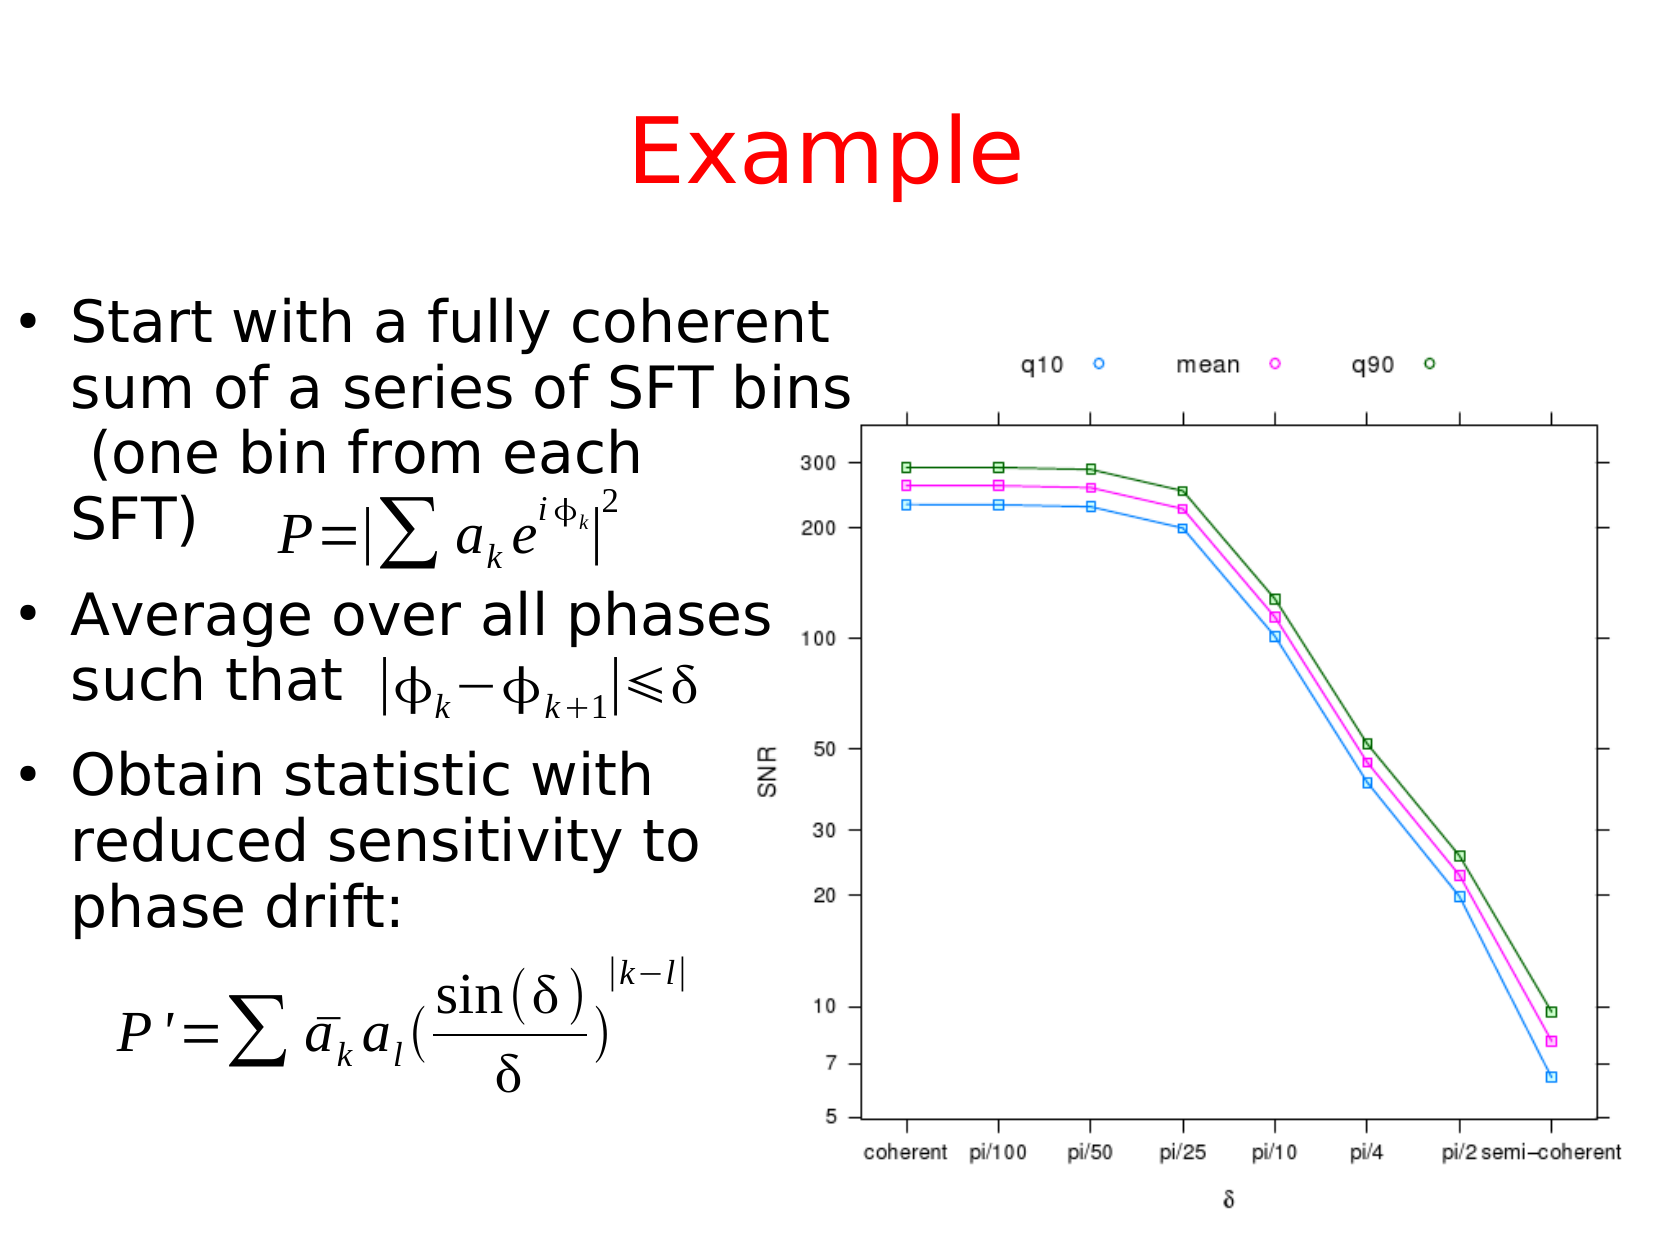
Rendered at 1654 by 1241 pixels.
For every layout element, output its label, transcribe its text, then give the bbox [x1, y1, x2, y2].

picture [743, 350, 1654, 1218]
chart [367, 649, 708, 729]
chart [269, 479, 626, 578]
title Example [82, 49, 1571, 257]
list Start with a fully coherent sum of a series of SFT bins (one bin from each SFT) Average over all phases such that Obtain statistic with reduced sensitivity to phase drift: [0, 290, 871, 1094]
chart [108, 952, 695, 1109]
